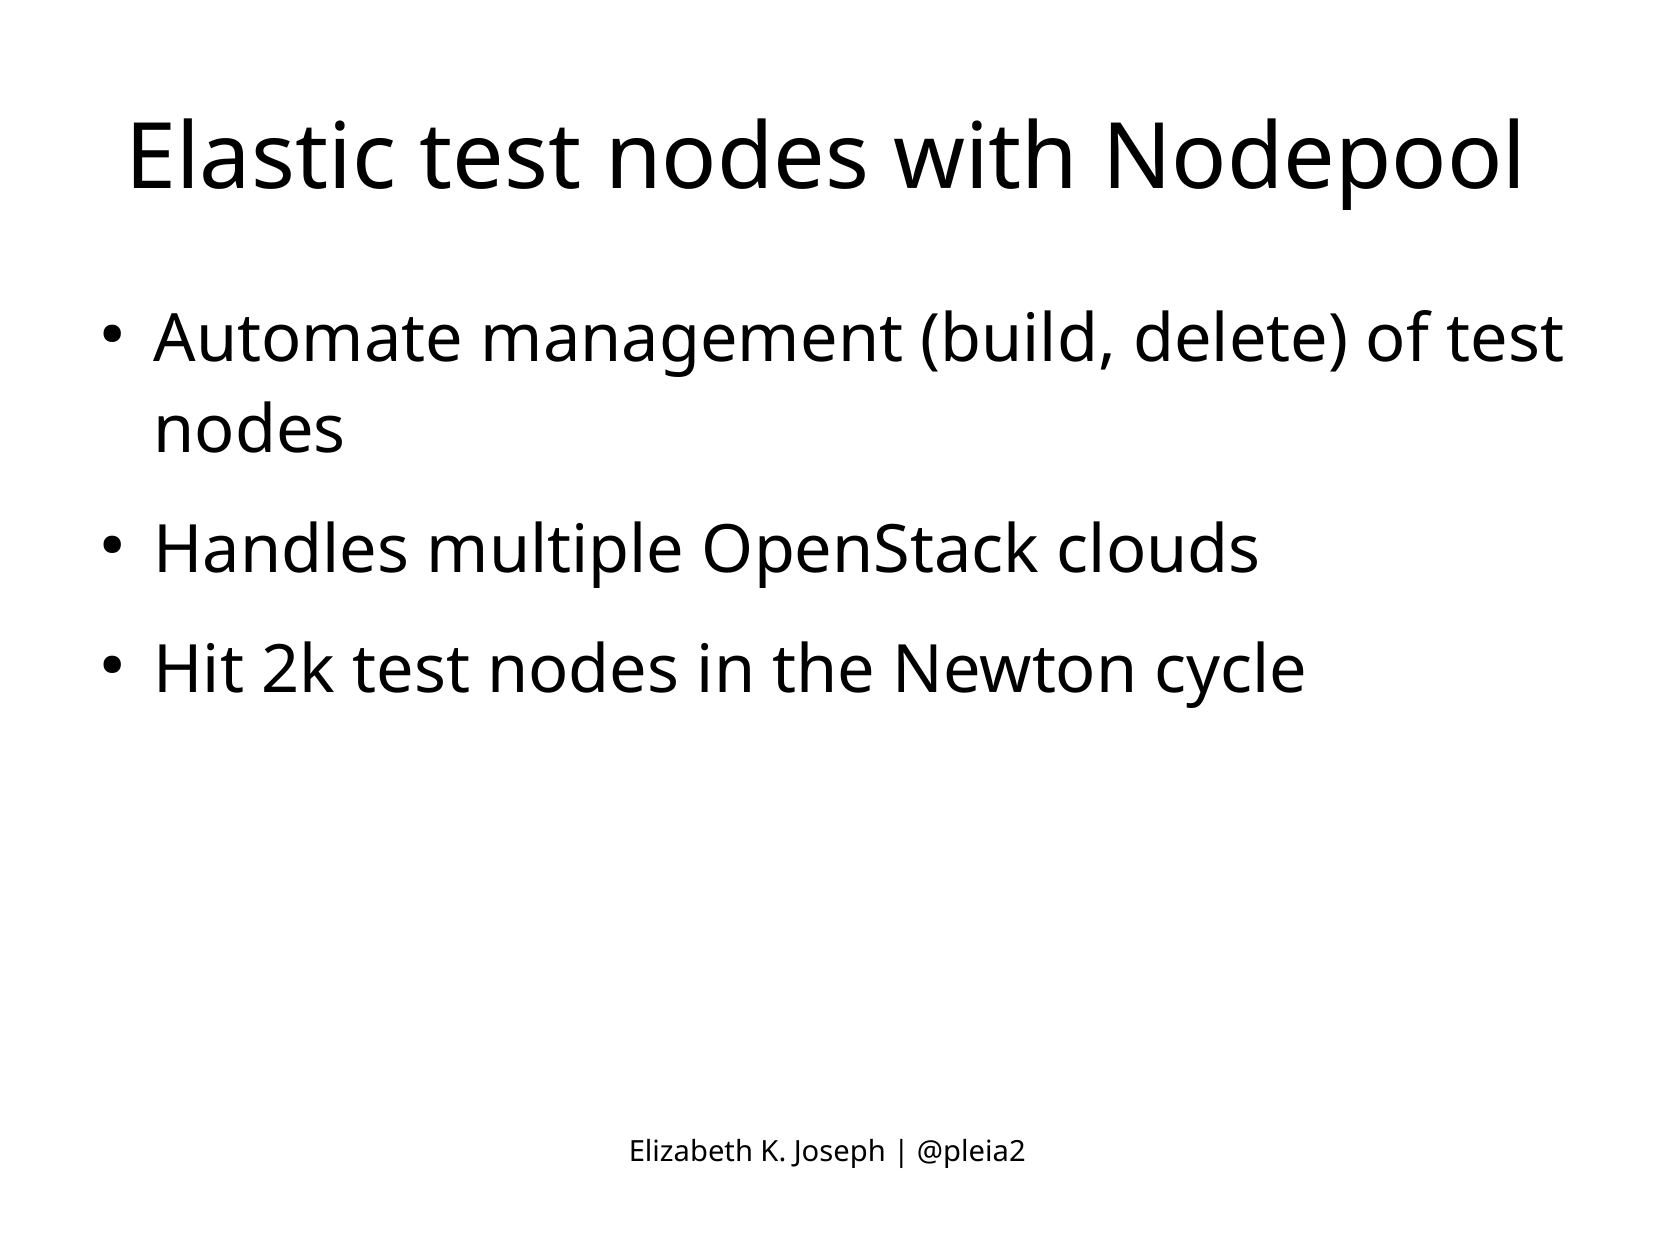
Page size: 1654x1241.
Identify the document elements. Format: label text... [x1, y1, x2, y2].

title Elastic test nodes with Nodepool [82, 49, 1571, 257]
list Automate management (build, delete) of test nodes Handles multiple OpenStack clouds Hit 2k test nodes in the Newton cycle [82, 290, 1571, 1010]
